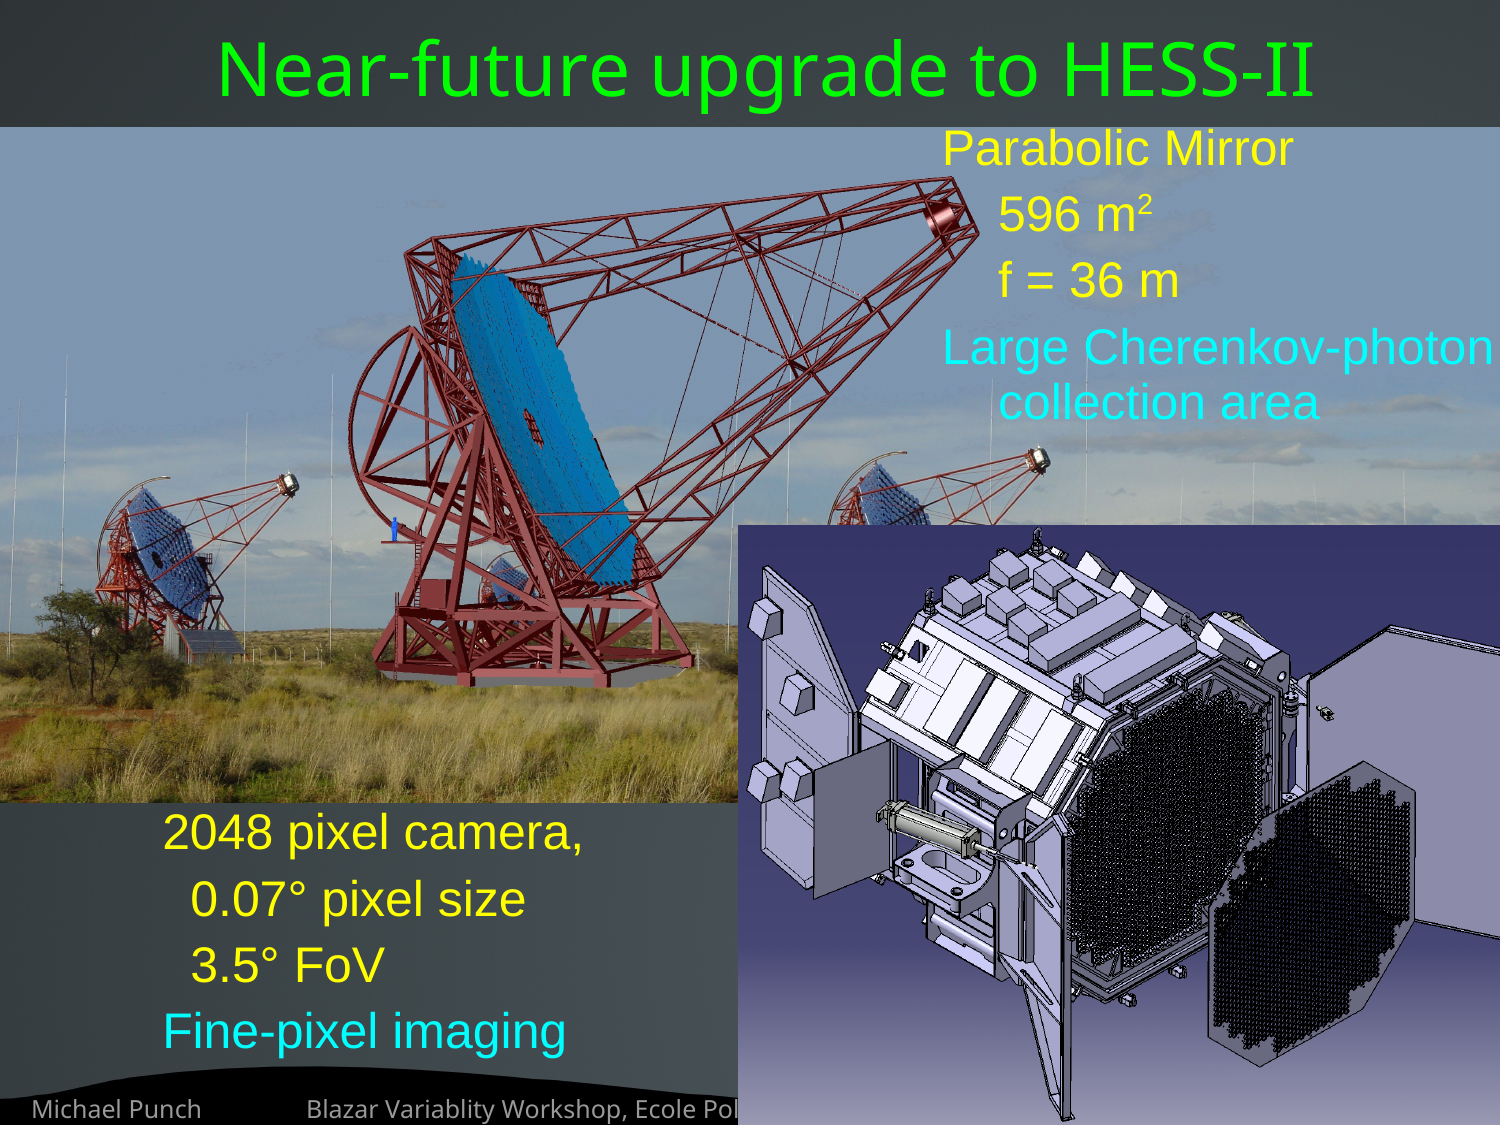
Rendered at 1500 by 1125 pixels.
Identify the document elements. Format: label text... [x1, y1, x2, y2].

text_box Parabolic Mirror 596 m2 f = 36 m Large Cherenkov-photon collection area [927, 112, 1500, 439]
picture [0, 0, 1500, 1125]
text_box 2048 pixel camera, 0.07° pixel size 3.5° FoV Fine-pixel imaging [147, 797, 636, 1067]
title Near-future upgrade to HESS-II [76, 14, 1456, 121]
